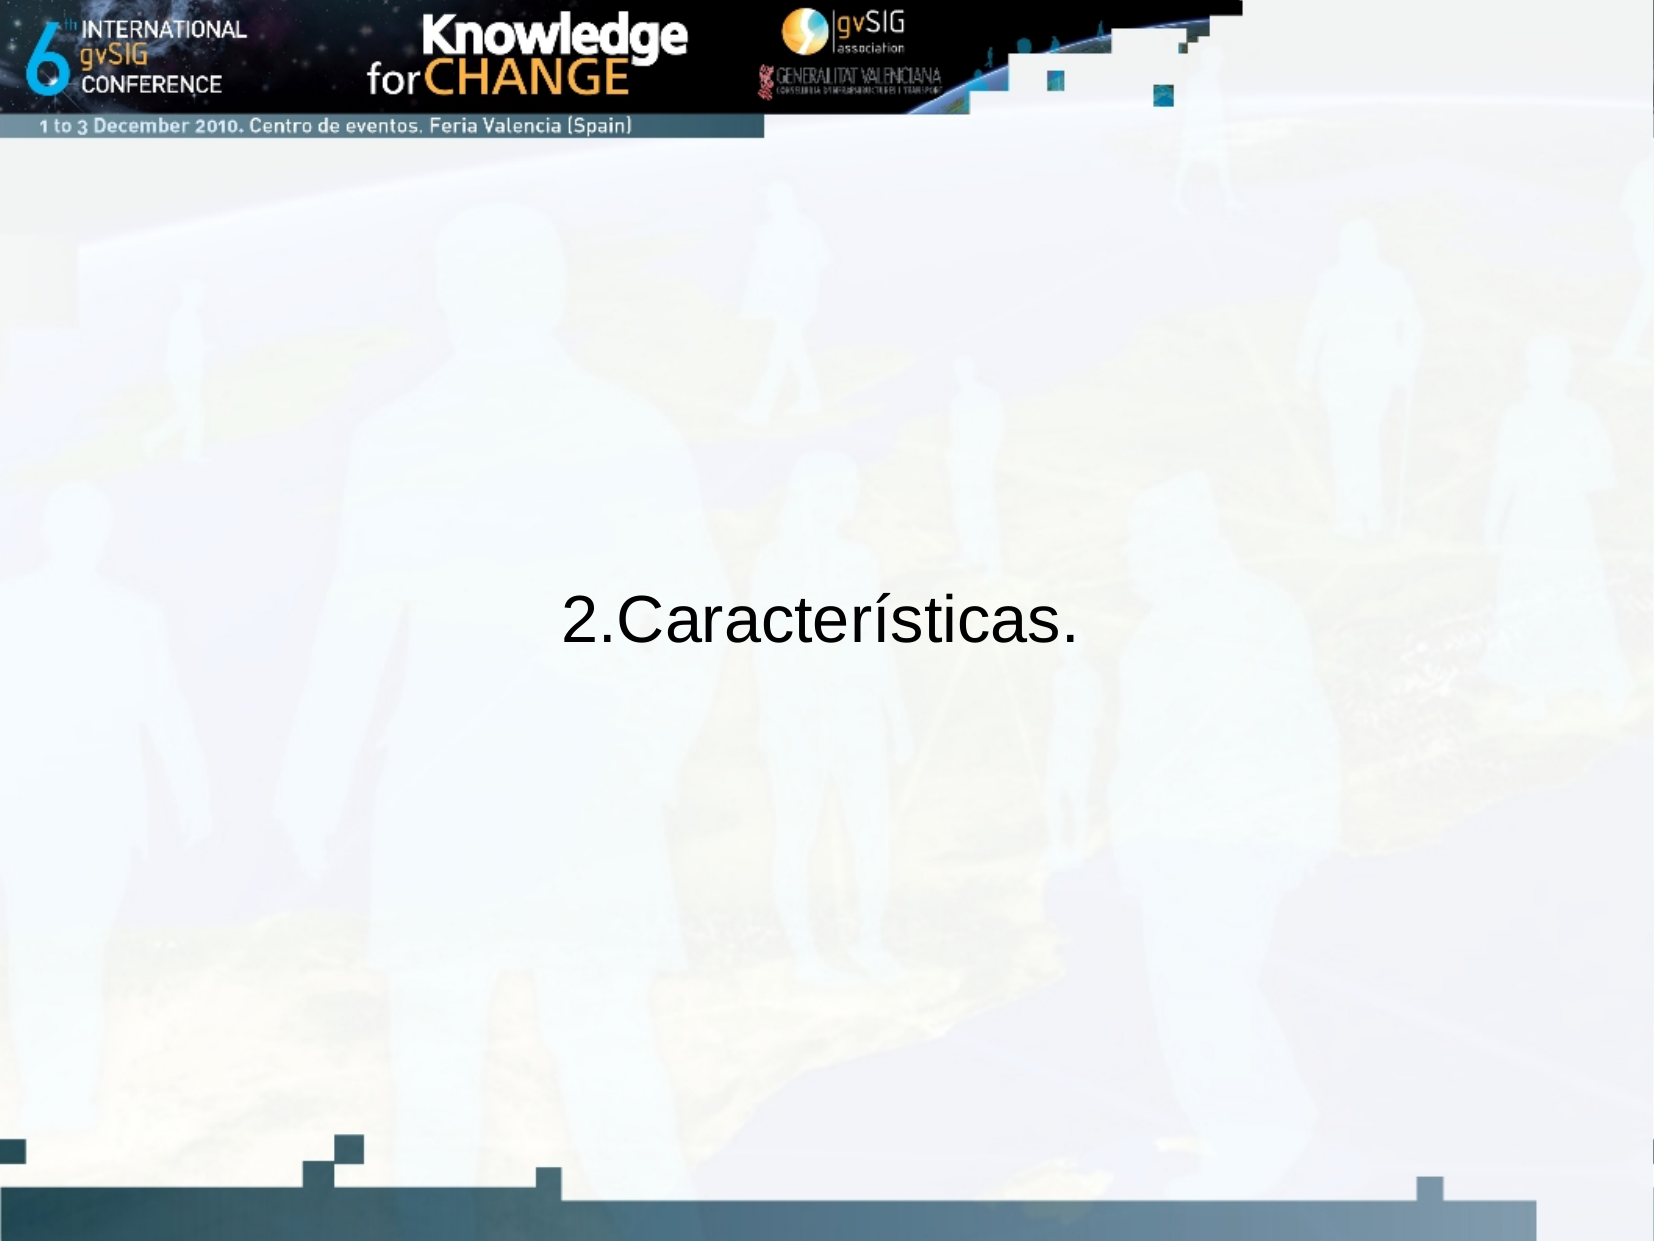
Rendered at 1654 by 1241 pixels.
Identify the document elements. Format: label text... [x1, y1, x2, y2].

text_box 2.Características. [526, 581, 1129, 657]
picture [0, 0, 1654, 1241]
